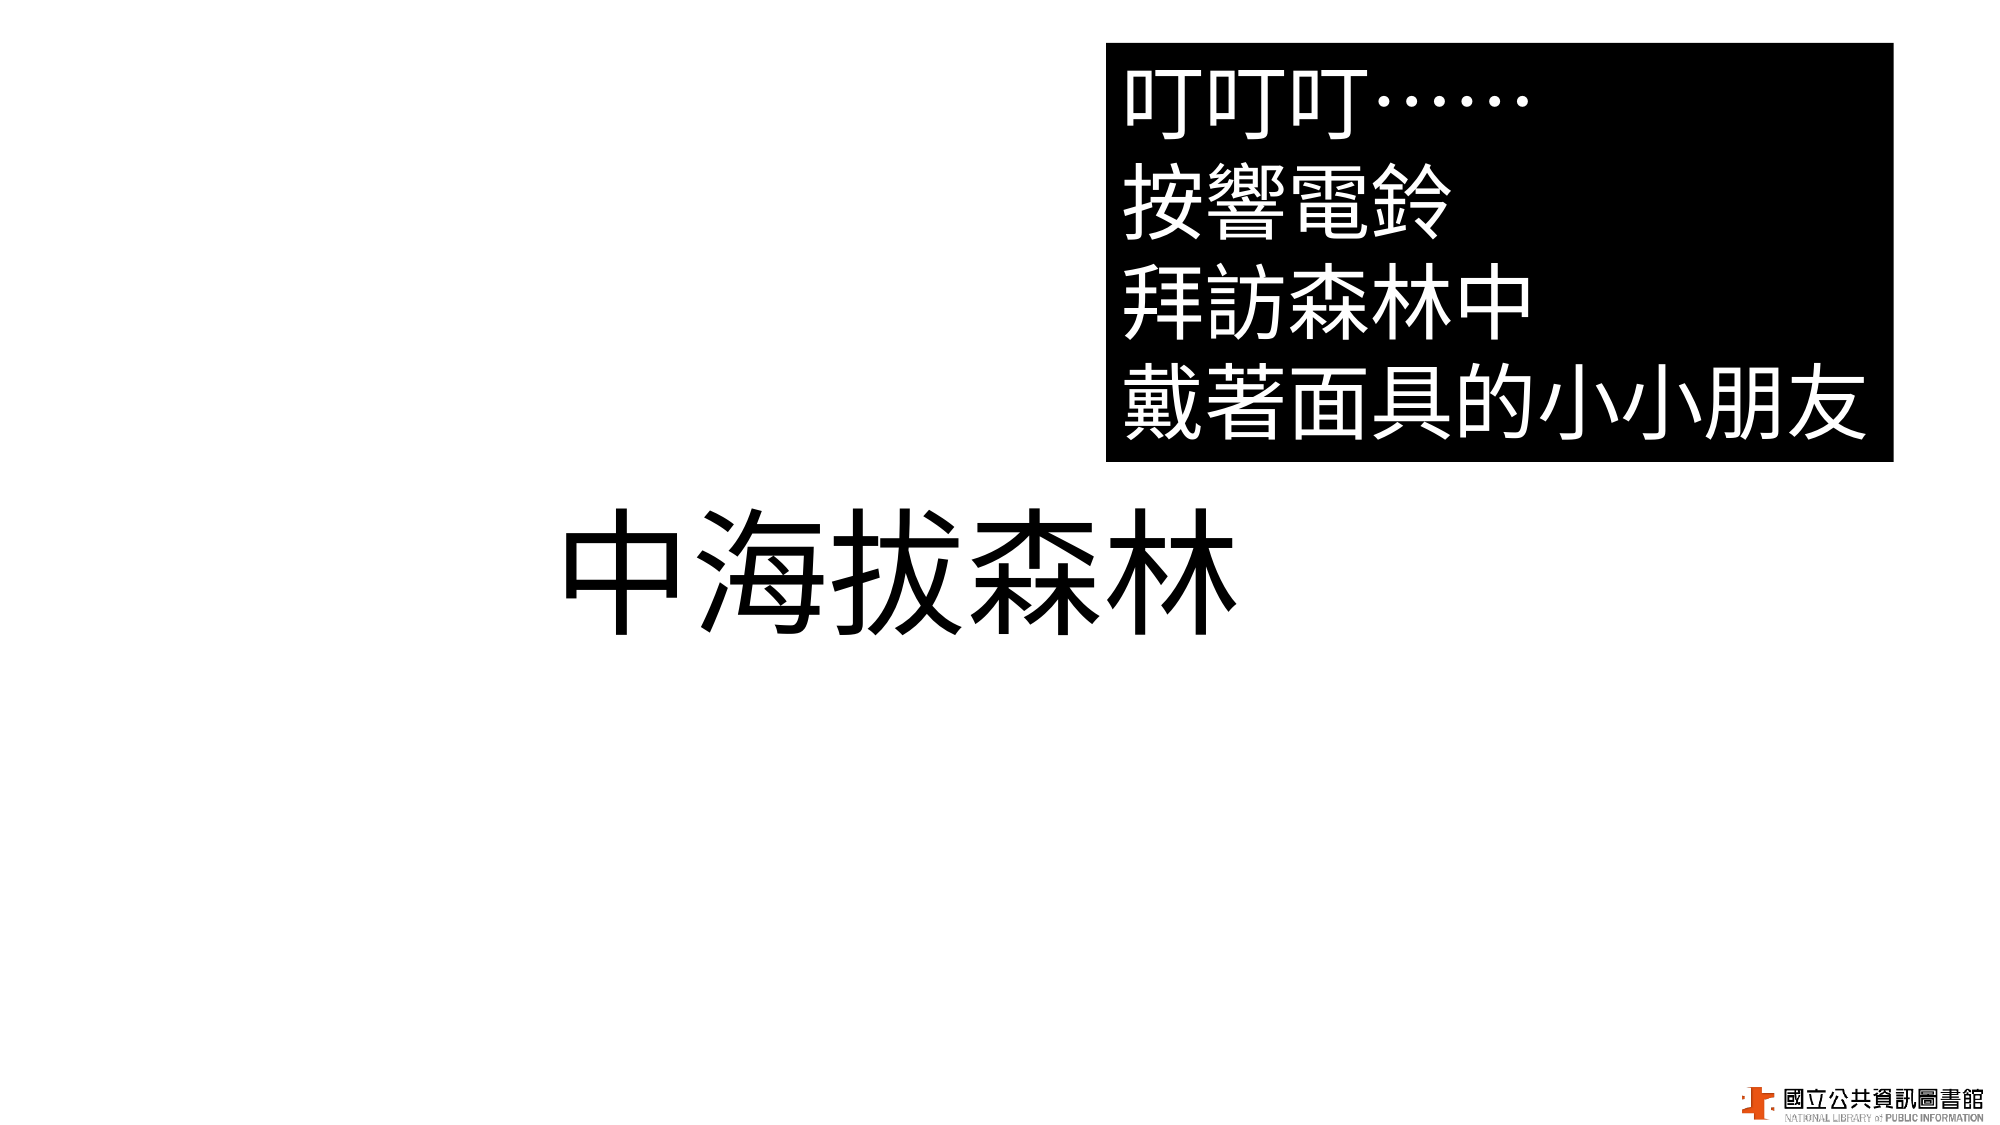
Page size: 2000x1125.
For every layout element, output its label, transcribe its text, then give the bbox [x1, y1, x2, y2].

text_box 叮叮叮…… 按響電鈴 拜訪森林中 戴著面具的小小朋友 [1106, 42, 1894, 462]
text_box 中海拔森林 [539, 479, 1264, 662]
